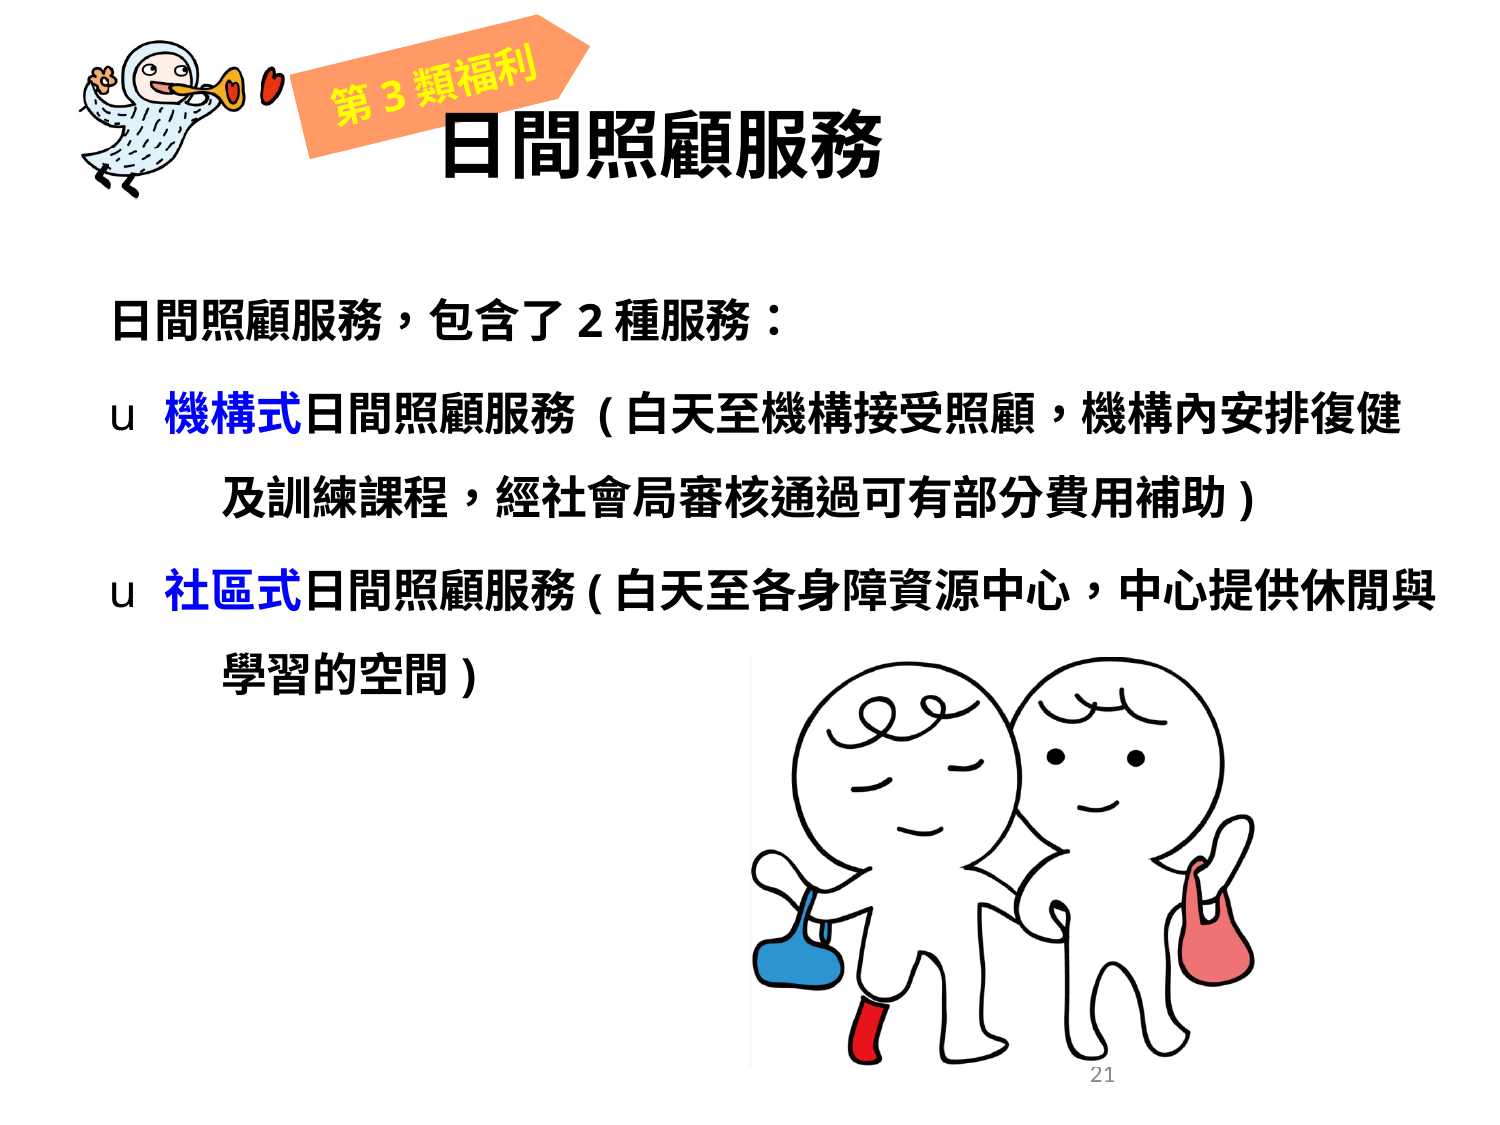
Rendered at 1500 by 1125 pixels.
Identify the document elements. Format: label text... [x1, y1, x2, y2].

picture [76, 35, 290, 200]
text_box 21 [1074, 1042, 1426, 1103]
picture [750, 657, 1258, 1067]
text_box 第3類福利 [290, 14, 591, 160]
list 日間照顧服務，包含了2種服務： 機構式日間照顧服務 (白天至機構接受照顧，機構內安排復健及訓練課程，經社會局審核通過可有部分費用補助) 社區式日間照顧服務(白天至各身障資源中心，中心提供休閒與學習的空間) [93, 255, 1459, 740]
title 日間照顧服務 [419, 65, 1500, 220]
